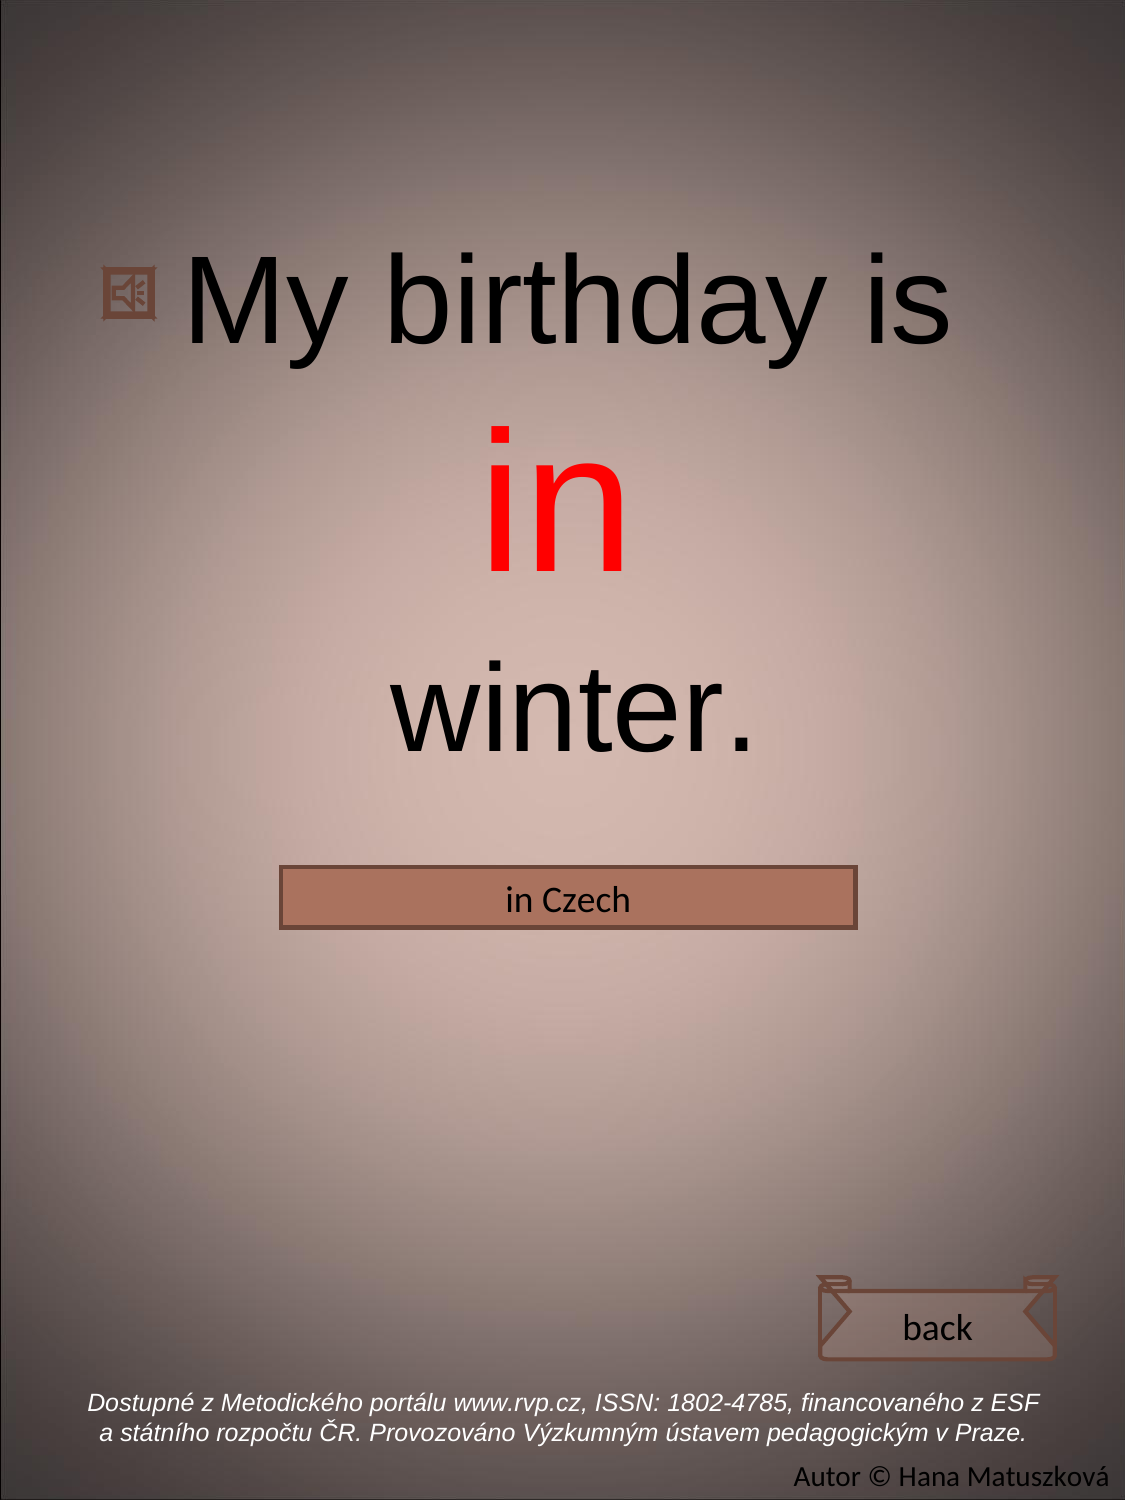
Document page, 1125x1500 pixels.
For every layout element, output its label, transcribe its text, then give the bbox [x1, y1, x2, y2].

text_box back [820, 1277, 1055, 1360]
text_box Dostupné z Metodického portálu www.rvp.cz, ISSN: 1802-4785, financovaného z ESF a státního rozpočtu ČR. Provozováno Výzkumným ústavem pedagogickým v Praze. [66, 1376, 1063, 1457]
text_box winter. [353, 618, 797, 784]
picture [0, 0, 1125, 1500]
text_box in [457, 363, 657, 618]
text_box in Czech [281, 867, 856, 928]
text_box Autor © Hana Matuszková [778, 1449, 1125, 1500]
text_box My birthday is [164, 210, 973, 377]
text_box Mám narozeniny v zimě. [280, 855, 853, 931]
